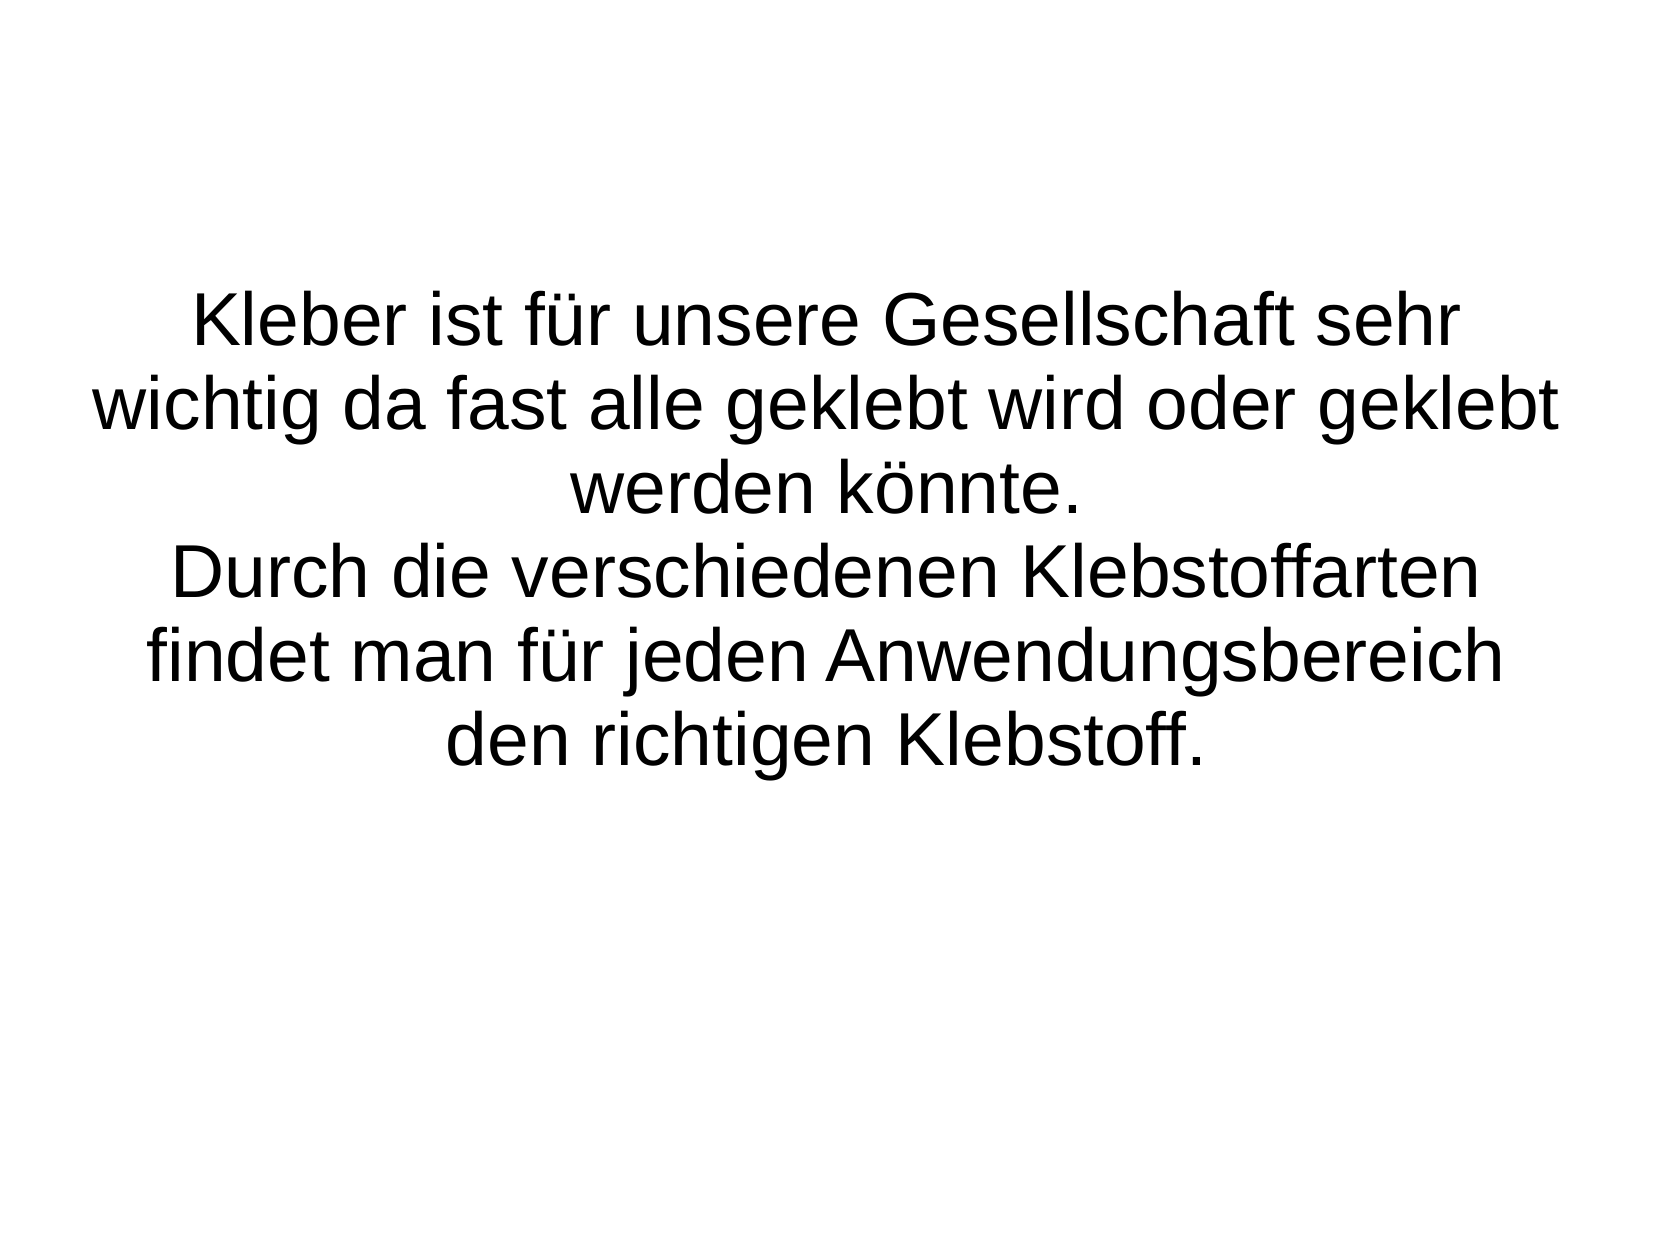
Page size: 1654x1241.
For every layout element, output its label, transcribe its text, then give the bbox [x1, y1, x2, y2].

subtitle Kleber ist für unsere Gesellschaft sehr wichtig da fast alle geklebt wird oder geklebt werden könnte. Durch die verschiedenen Klebstoffarten findet man für jeden Anwendungsbereich den richtigen Klebstoff. [82, 49, 1571, 1010]
